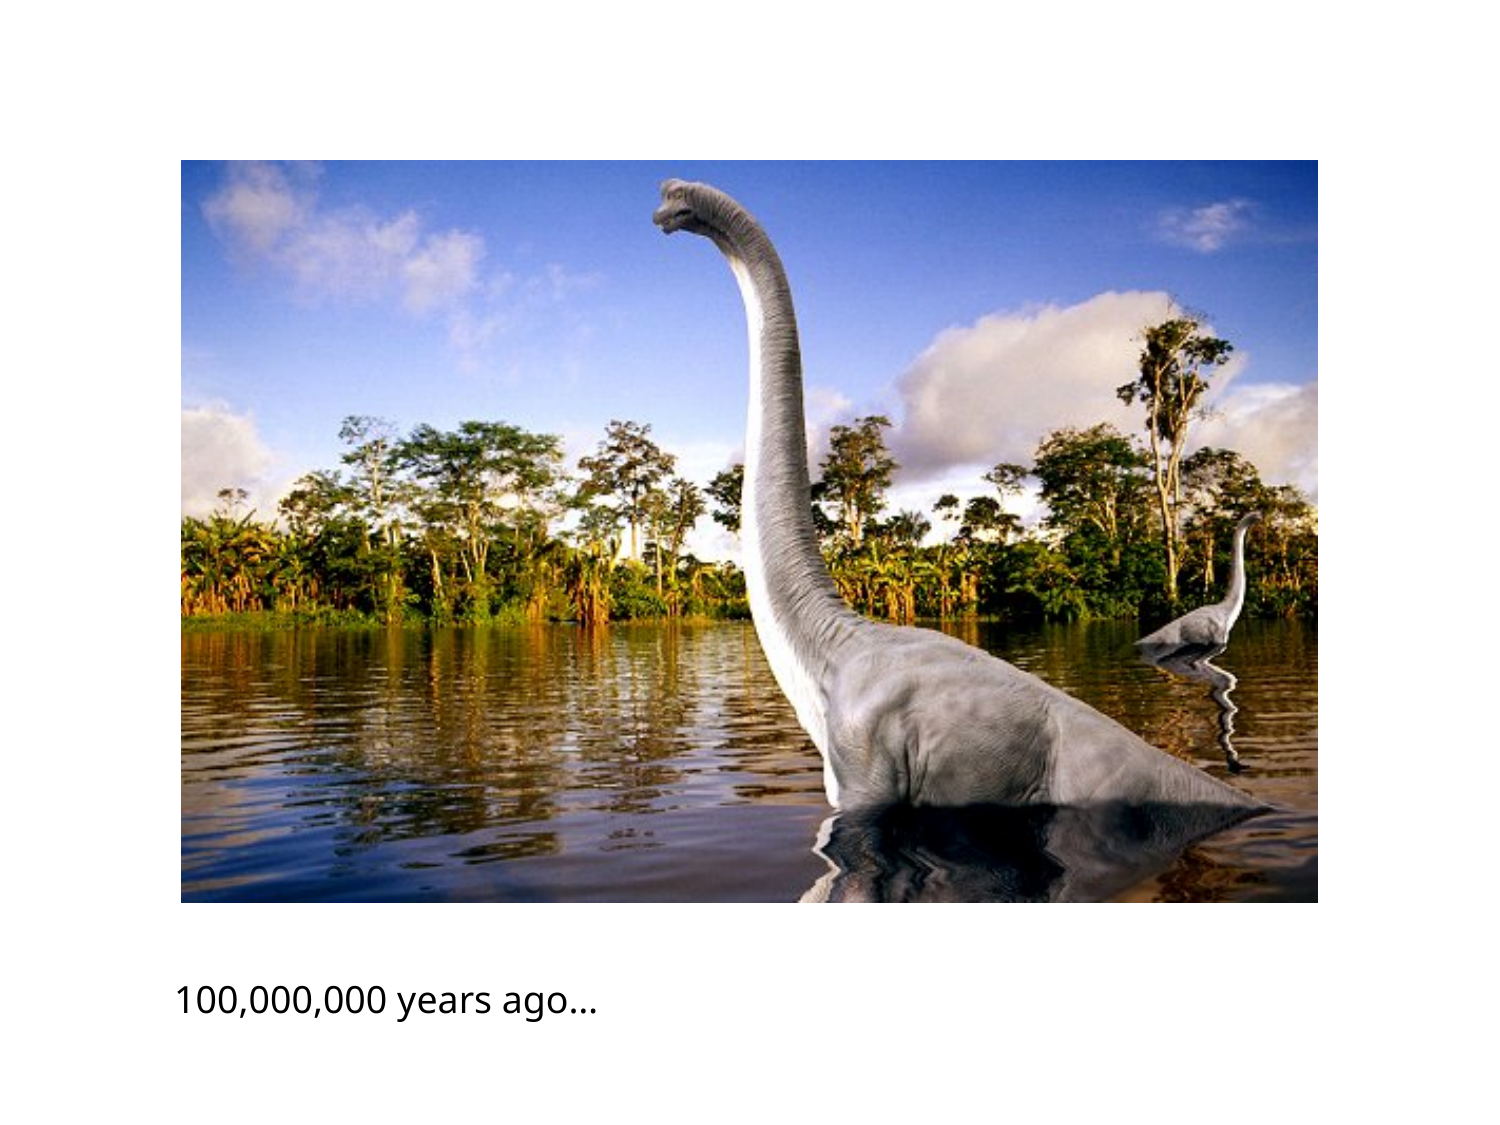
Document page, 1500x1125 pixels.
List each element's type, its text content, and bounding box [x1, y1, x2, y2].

picture [181, 160, 1318, 903]
text_box 100,000,000 years ago… [159, 968, 951, 1029]
